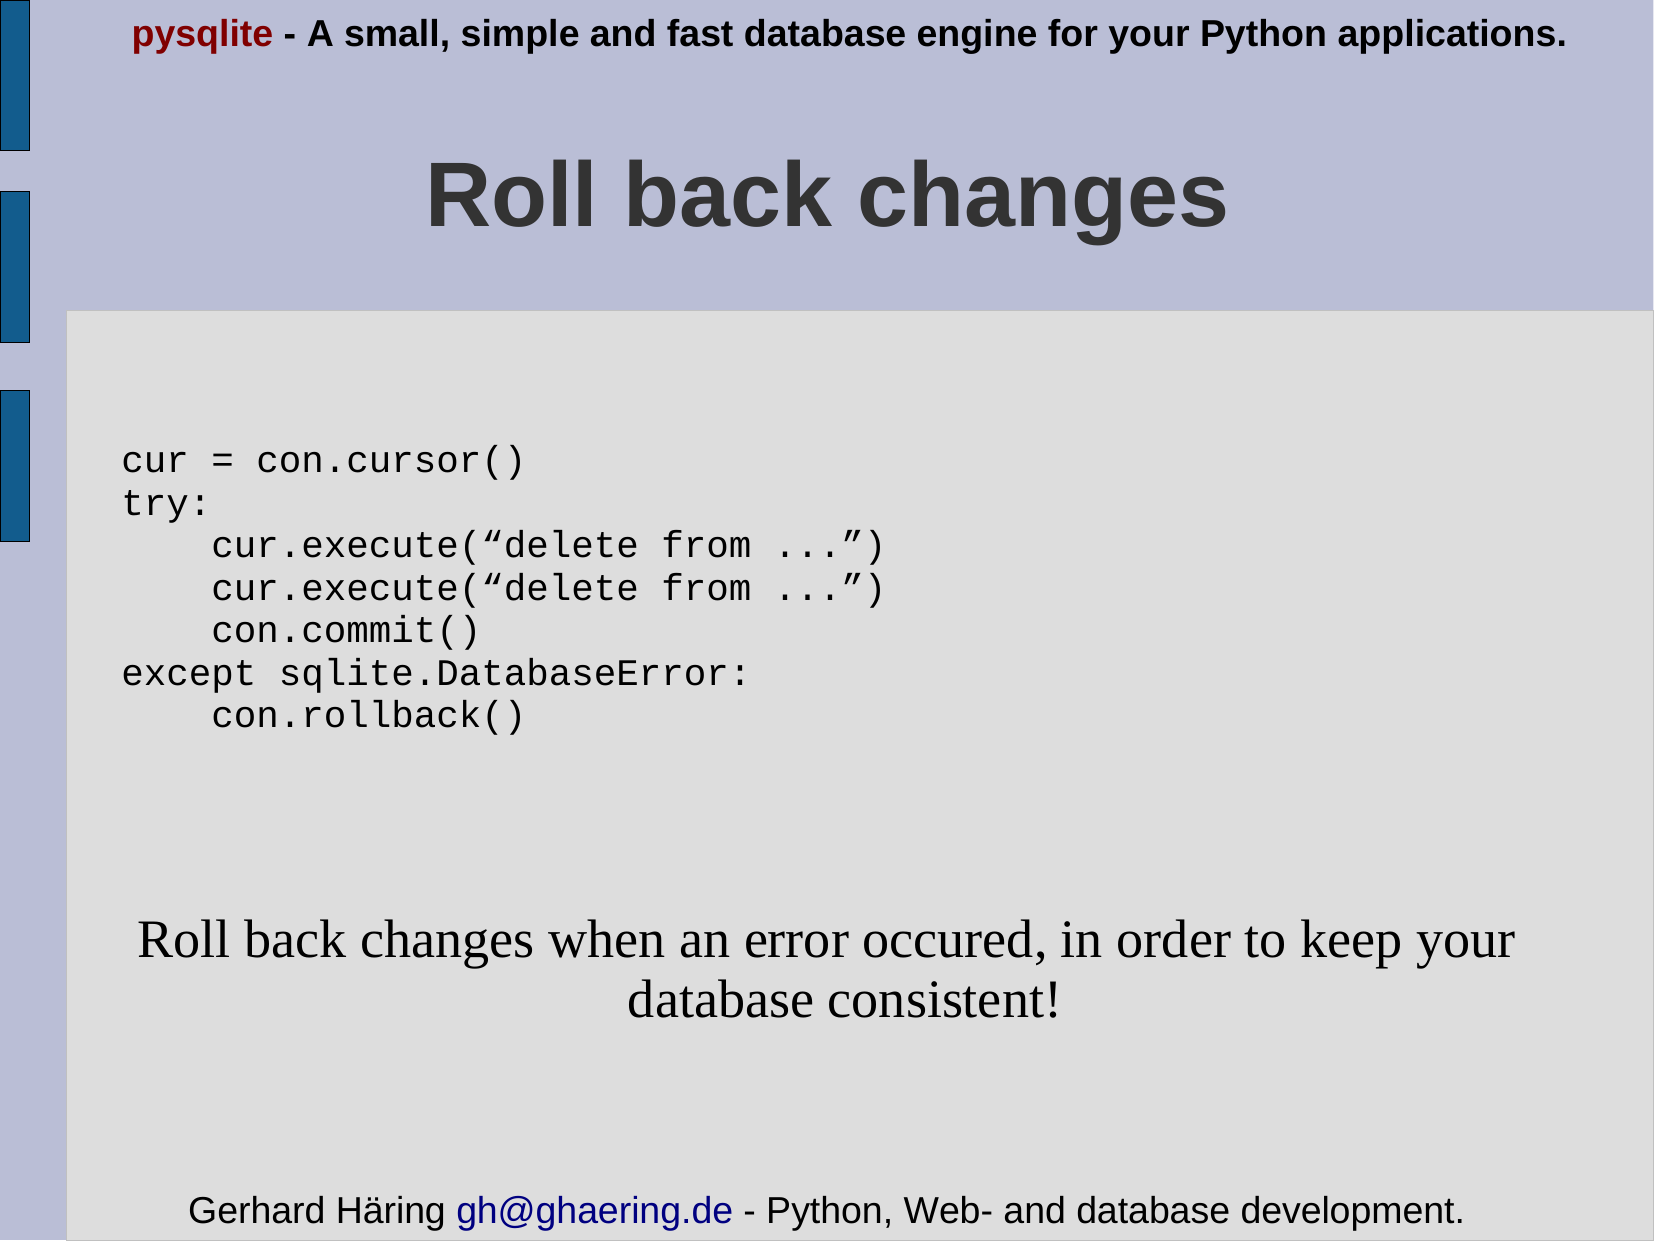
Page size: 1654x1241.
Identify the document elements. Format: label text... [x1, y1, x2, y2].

title Roll back changes [121, 91, 1534, 299]
subtitle cur = con.cursor() try: cur.execute(“delete from ...”) cur.execute(“delete from ...”) con.commit() except sqlite.DatabaseError: con.rollback() Roll back changes when an error occured, in order to keep your database consistent! [121, 344, 1534, 1127]
